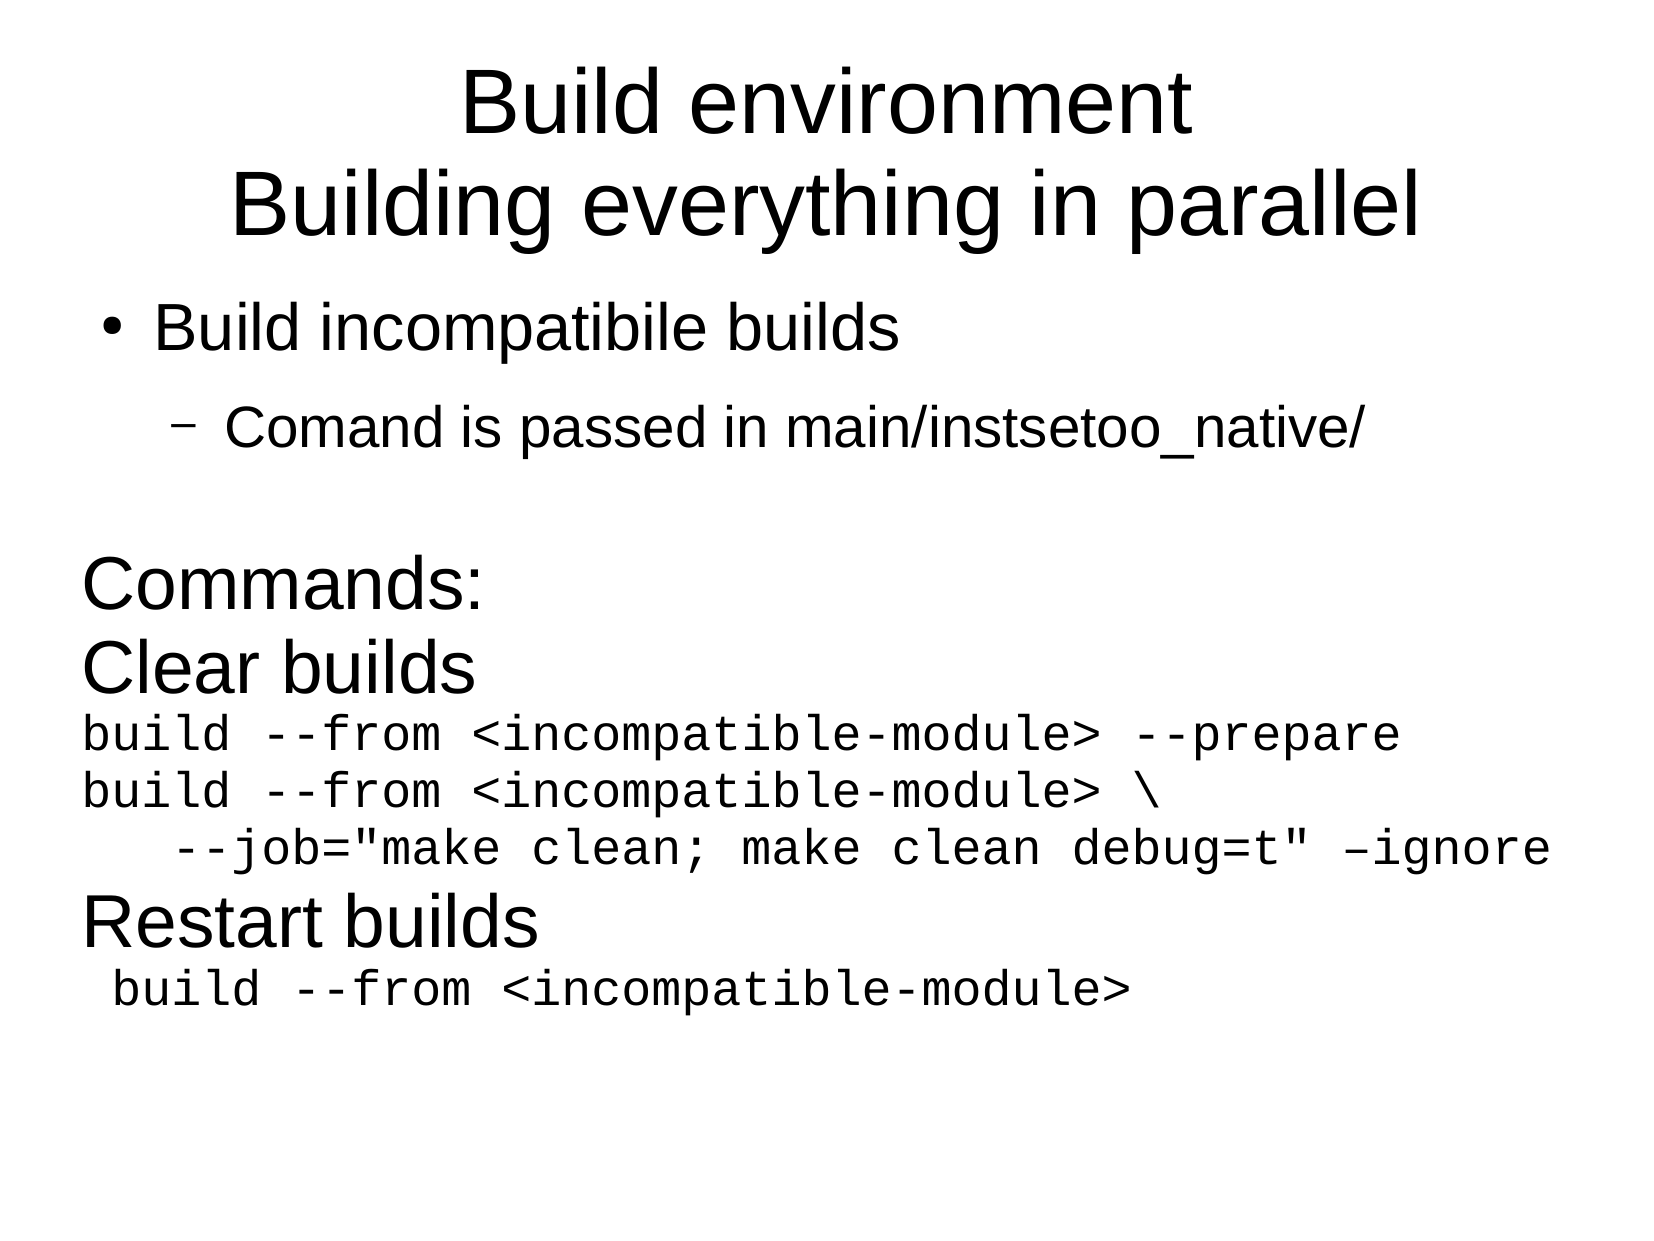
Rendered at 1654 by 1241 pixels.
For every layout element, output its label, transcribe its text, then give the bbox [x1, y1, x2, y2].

text_box Commands: Clear builds build --from <incompatible-module> --prepare build --from <incompatible-module> \ --job="make clean; make clean debug=t" –ignore Restart builds build --from <incompatible-module> [66, 533, 1567, 1028]
title Build environment Building everything in parallel [82, 49, 1571, 257]
list Build incompatibile builds Comand is passed in main/instsetoo_native/ [82, 290, 1571, 674]
